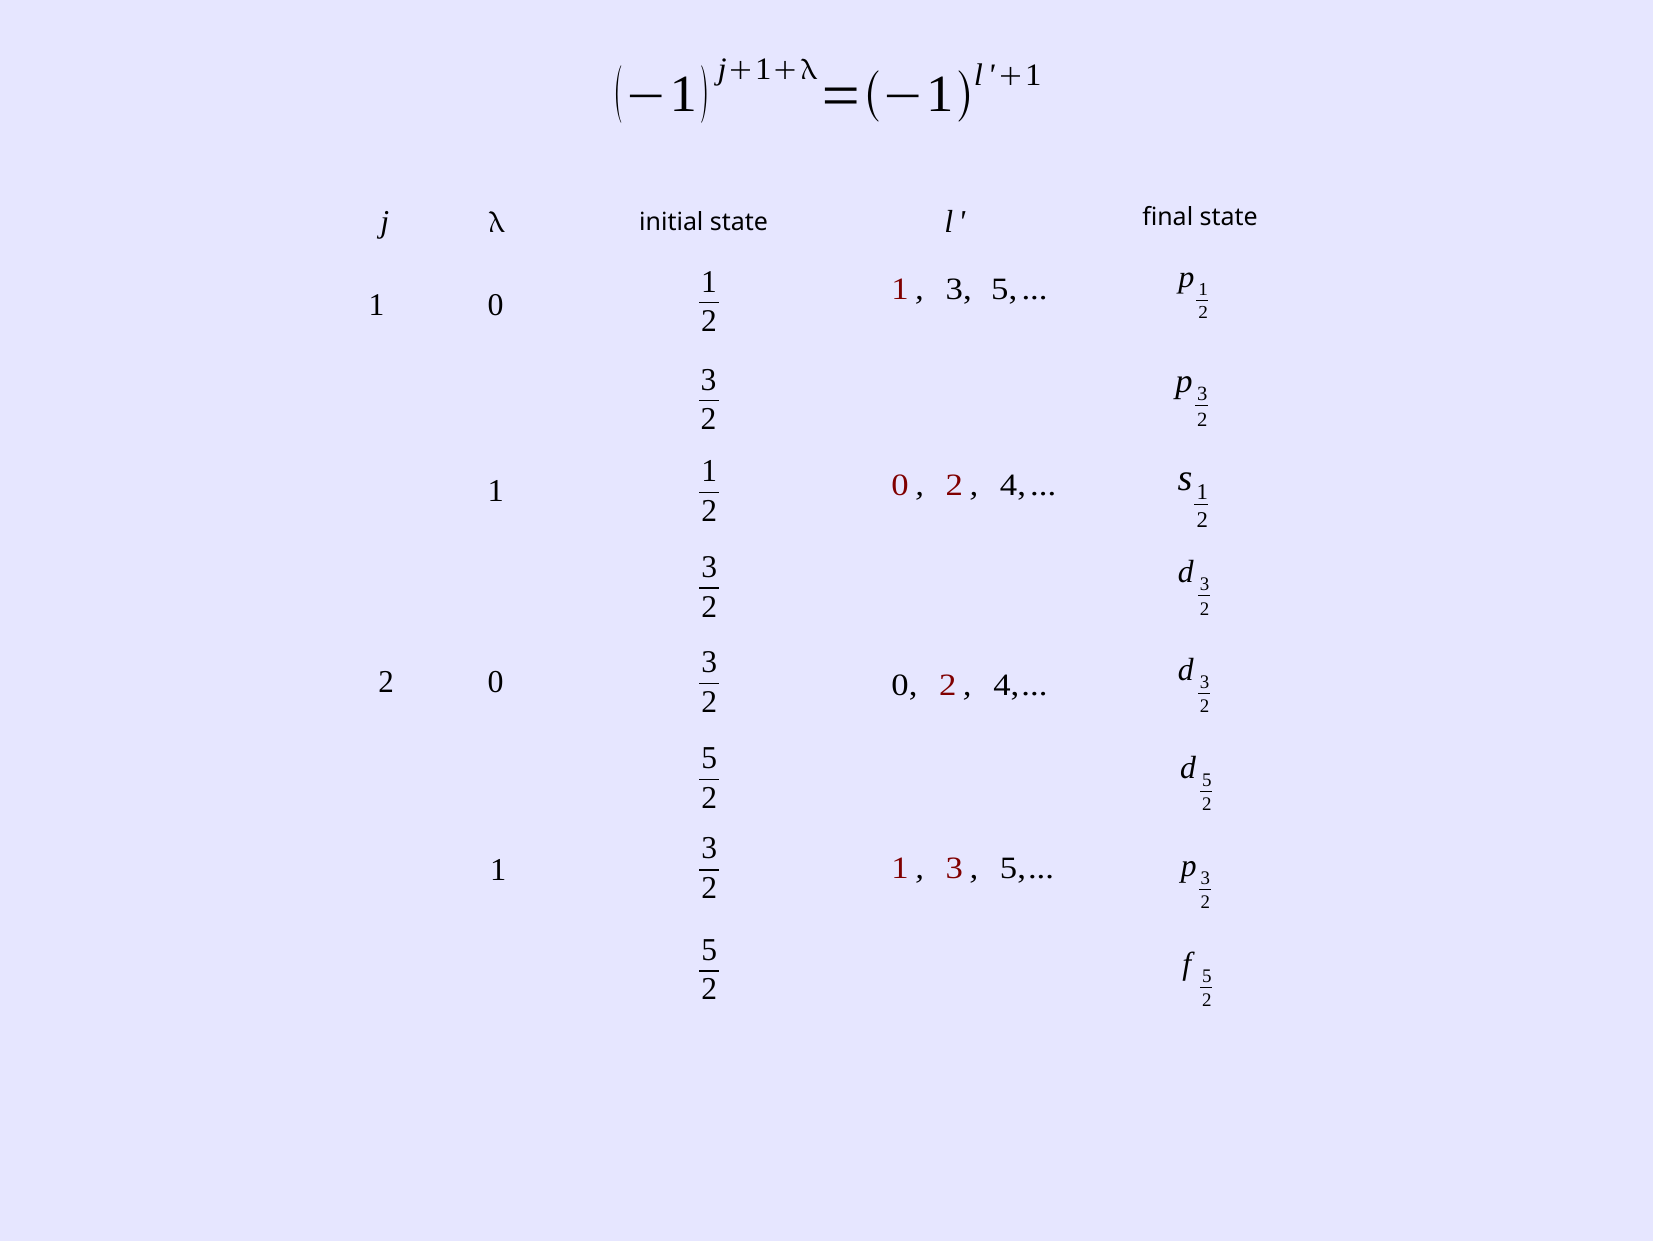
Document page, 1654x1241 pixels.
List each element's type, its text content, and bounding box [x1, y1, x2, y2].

chart [882, 668, 1057, 703]
chart [688, 362, 728, 438]
chart [1168, 848, 1220, 913]
chart [936, 204, 973, 240]
chart [1165, 457, 1219, 533]
chart [689, 549, 728, 625]
chart [882, 851, 1063, 887]
chart [689, 831, 728, 907]
chart [479, 665, 512, 701]
chart [1168, 946, 1221, 1011]
text_box final state [1127, 191, 1384, 250]
chart [479, 473, 512, 509]
chart [1170, 554, 1219, 619]
chart [1172, 750, 1221, 815]
chart [479, 287, 512, 323]
chart [689, 453, 728, 530]
chart [882, 272, 1056, 308]
chart [1166, 261, 1218, 323]
chart [1162, 362, 1219, 431]
chart [482, 852, 514, 888]
chart [366, 204, 397, 240]
chart [882, 467, 1064, 503]
chart [360, 287, 392, 323]
chart [1170, 652, 1219, 717]
chart [479, 204, 514, 240]
chart [689, 740, 728, 817]
chart [601, 52, 1055, 127]
chart [689, 645, 728, 721]
text_box initial state [624, 196, 864, 255]
chart [370, 664, 402, 700]
chart [689, 264, 727, 340]
chart [689, 932, 728, 1008]
